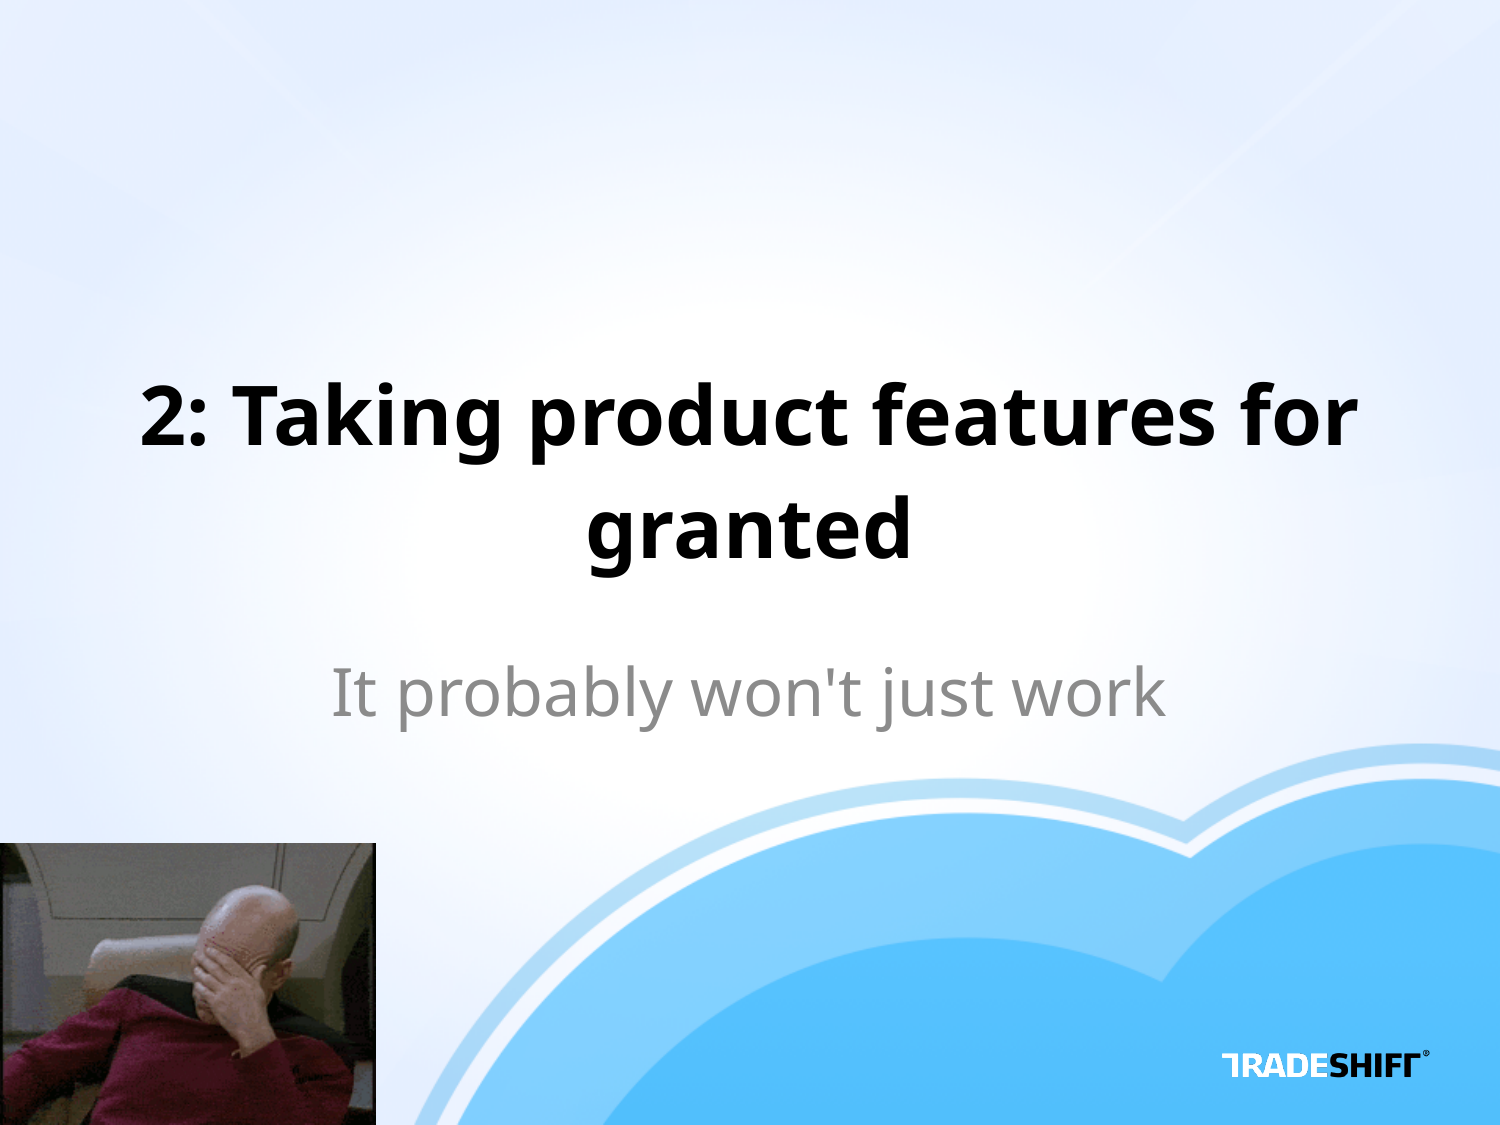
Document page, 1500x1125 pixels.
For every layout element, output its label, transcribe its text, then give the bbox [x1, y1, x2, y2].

title 2: Taking product features for granted [112, 349, 1388, 591]
picture [0, 0, 1500, 1125]
text_box It probably won't just work [225, 637, 1276, 925]
